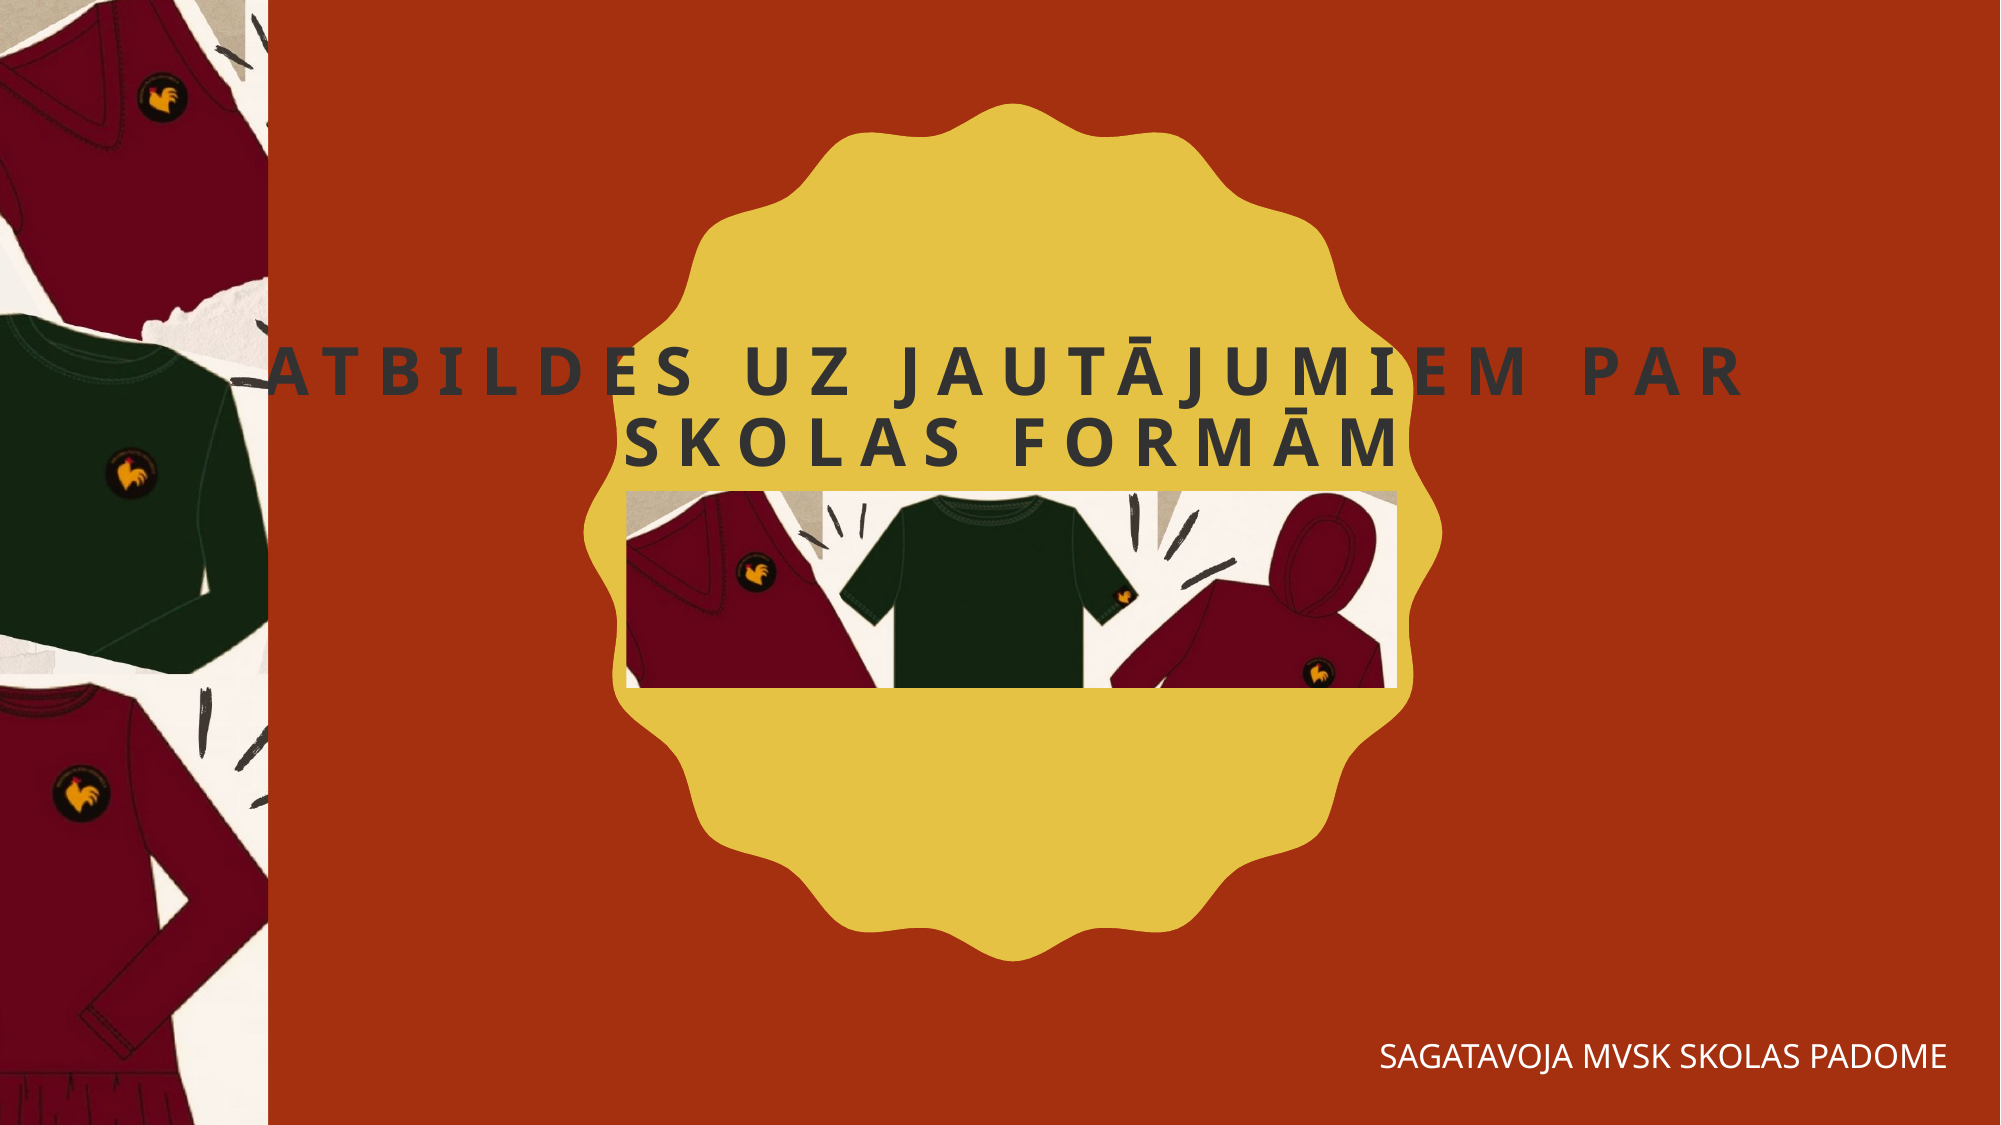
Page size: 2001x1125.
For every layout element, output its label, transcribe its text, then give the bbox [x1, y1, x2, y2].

picture [626, 491, 1397, 688]
title ATBILDES UZ JAUTĀJUMIEM PAR SKOLAS FORMĀM [269, 288, 1797, 531]
text_box SAGATAVOJA MVSK SKOLAS PADOME [1364, 1028, 1968, 1125]
picture [0, 0, 269, 1125]
